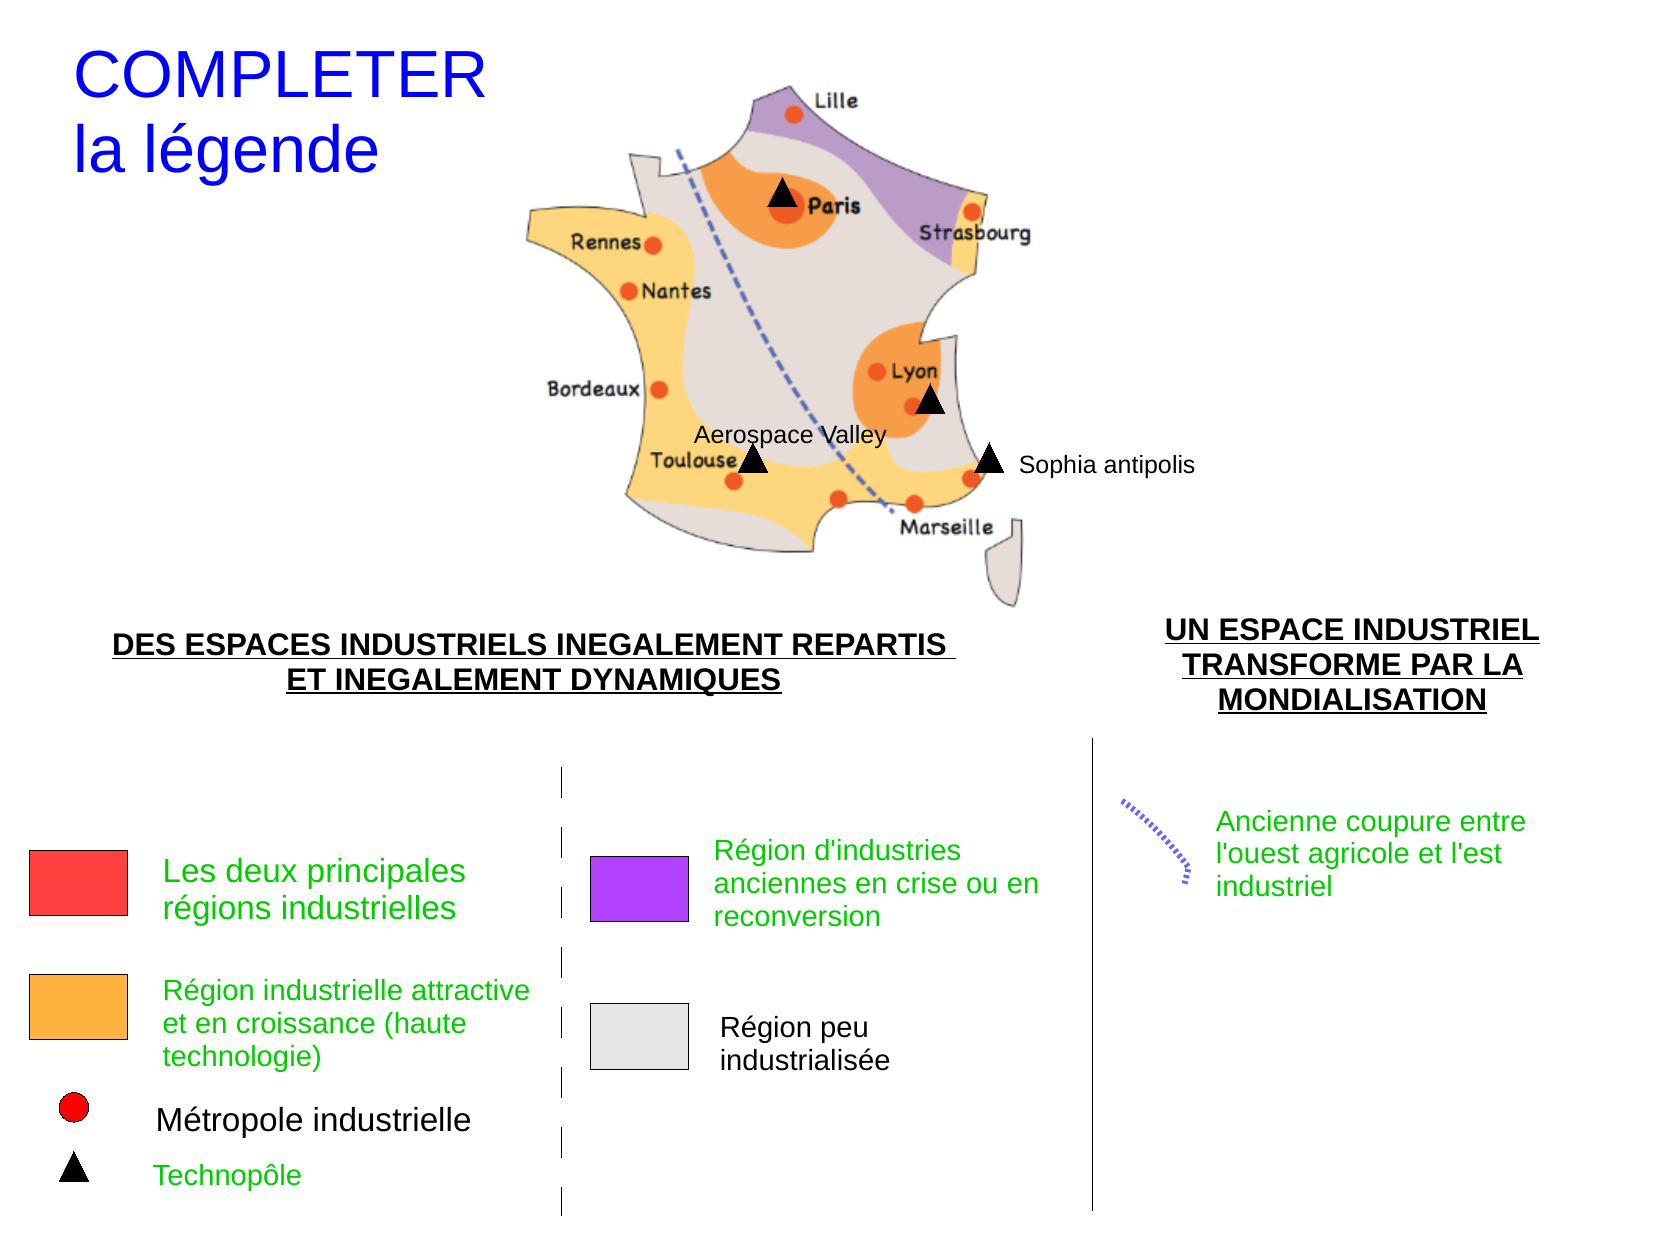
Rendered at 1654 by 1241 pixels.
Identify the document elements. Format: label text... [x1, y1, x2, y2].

text_box [59, 1151, 89, 1182]
text_box Ancienne coupure entre l'ouest agricole et l'est industriel [1201, 797, 1595, 916]
picture [506, 58, 1093, 617]
text_box Métropole industrielle [140, 1093, 532, 1151]
text_box [29, 850, 128, 916]
text_box [738, 457, 768, 473]
text_box Les deux principales régions industrielles [147, 845, 506, 945]
text_box Région peu industrialisée [704, 1003, 1063, 1093]
text_box [915, 383, 945, 413]
text_box [590, 856, 689, 922]
text_box Région d'industries anciennes en crise ou en reconversion [698, 826, 1093, 945]
text_box Aerospace Valley [679, 413, 945, 457]
text_box [974, 442, 1003, 473]
text_box Région industrielle attractive et en croissance (haute technologie) [147, 967, 571, 1093]
text_box UN ESPACE INDUSTRIEL TRANSFORME PAR LA MONDIALISATION [1062, 605, 1643, 739]
text_box DES ESPACES INDUSTRIELS INEGALEMENT REPARTIS ET INEGALEMENT DYNAMIQUES [29, 620, 1039, 715]
text_box [767, 177, 798, 207]
text_box [29, 974, 128, 1040]
text_box [59, 1092, 89, 1123]
text_box Technopôle [137, 1151, 532, 1241]
text_box [590, 1003, 689, 1070]
text_box Sophia antipolis [1003, 442, 1270, 486]
text_box COMPLETER la légende [59, 29, 532, 194]
